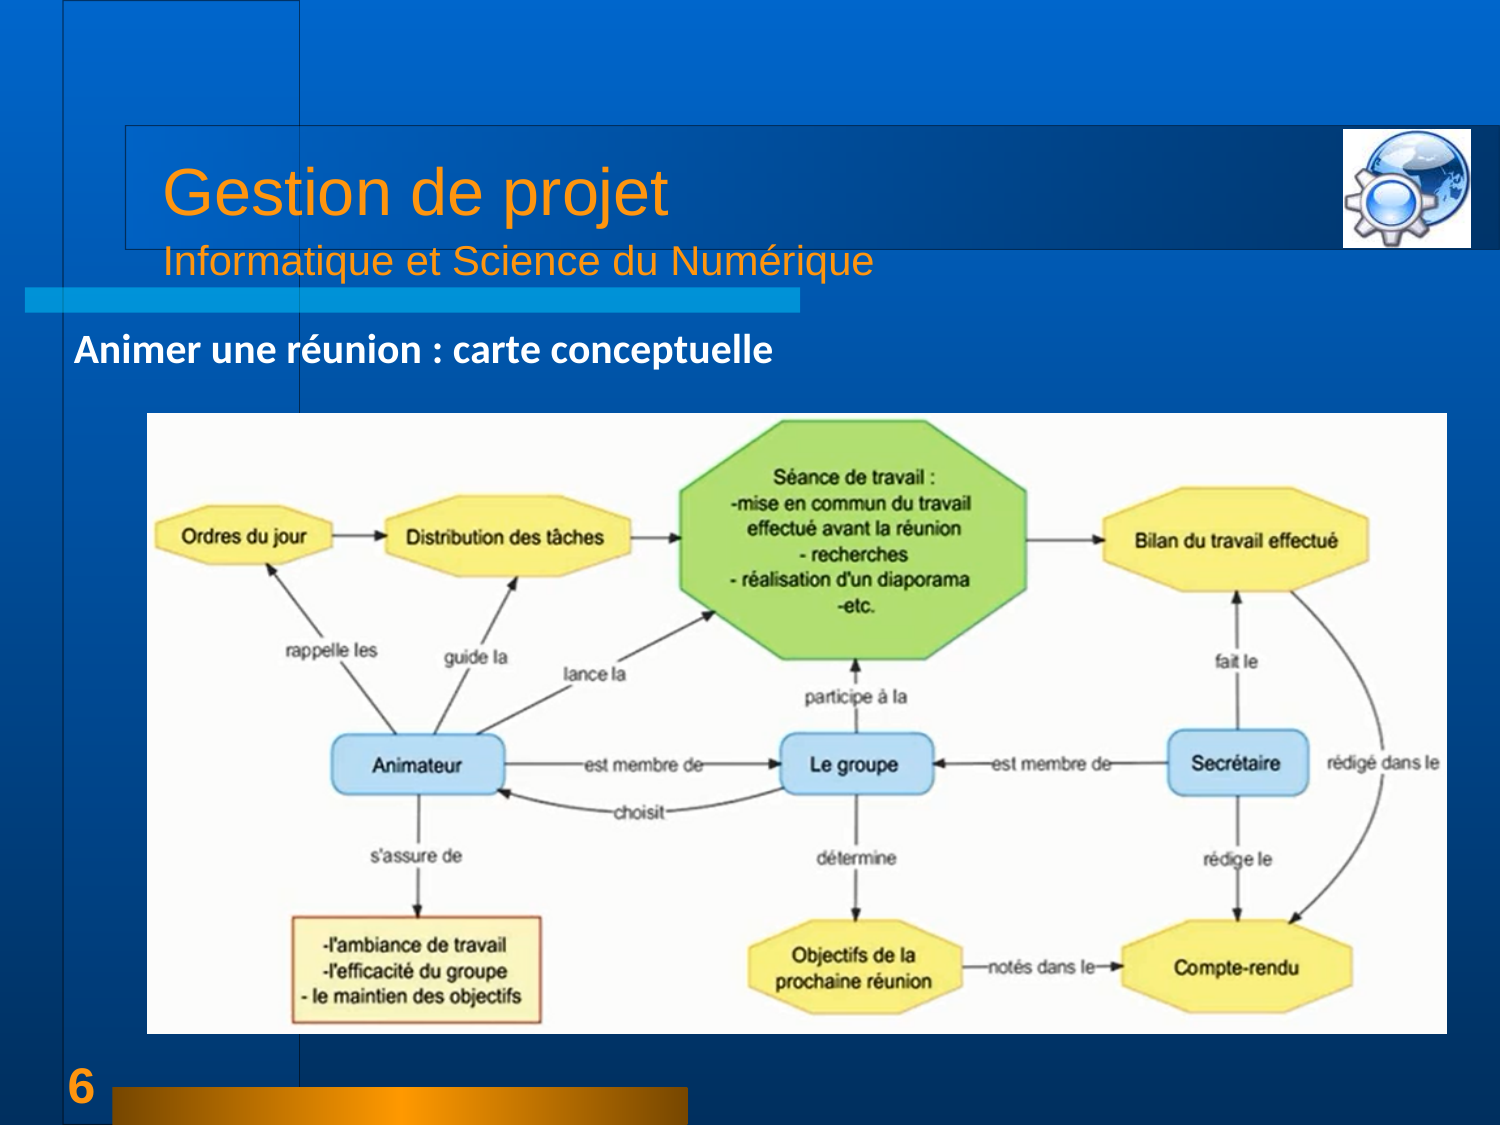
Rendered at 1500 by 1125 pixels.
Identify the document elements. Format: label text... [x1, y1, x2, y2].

text_box Animer une réunion : carte conceptuelle [59, 324, 1477, 544]
picture [147, 413, 1447, 1034]
picture [1343, 129, 1471, 248]
